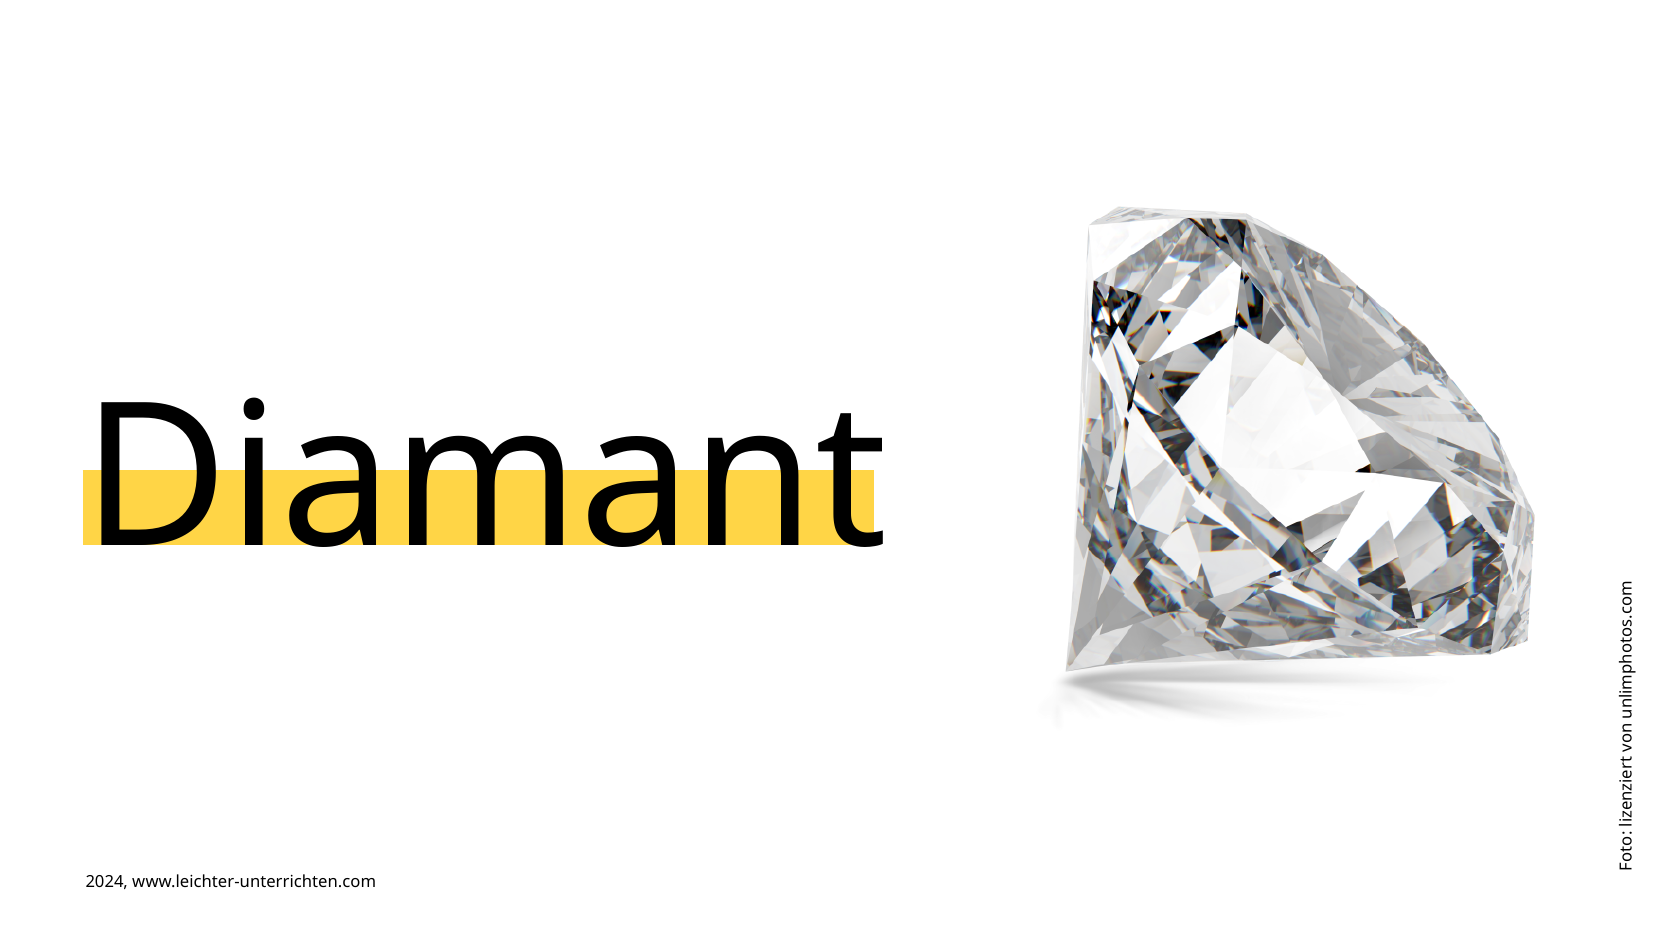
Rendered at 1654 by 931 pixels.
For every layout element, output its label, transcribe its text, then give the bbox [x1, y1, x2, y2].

text_box Foto: lizenziert von unlimphotos.com [1606, 567, 1644, 886]
picture [1003, 165, 1571, 736]
title Diamant [82, 330, 1003, 605]
